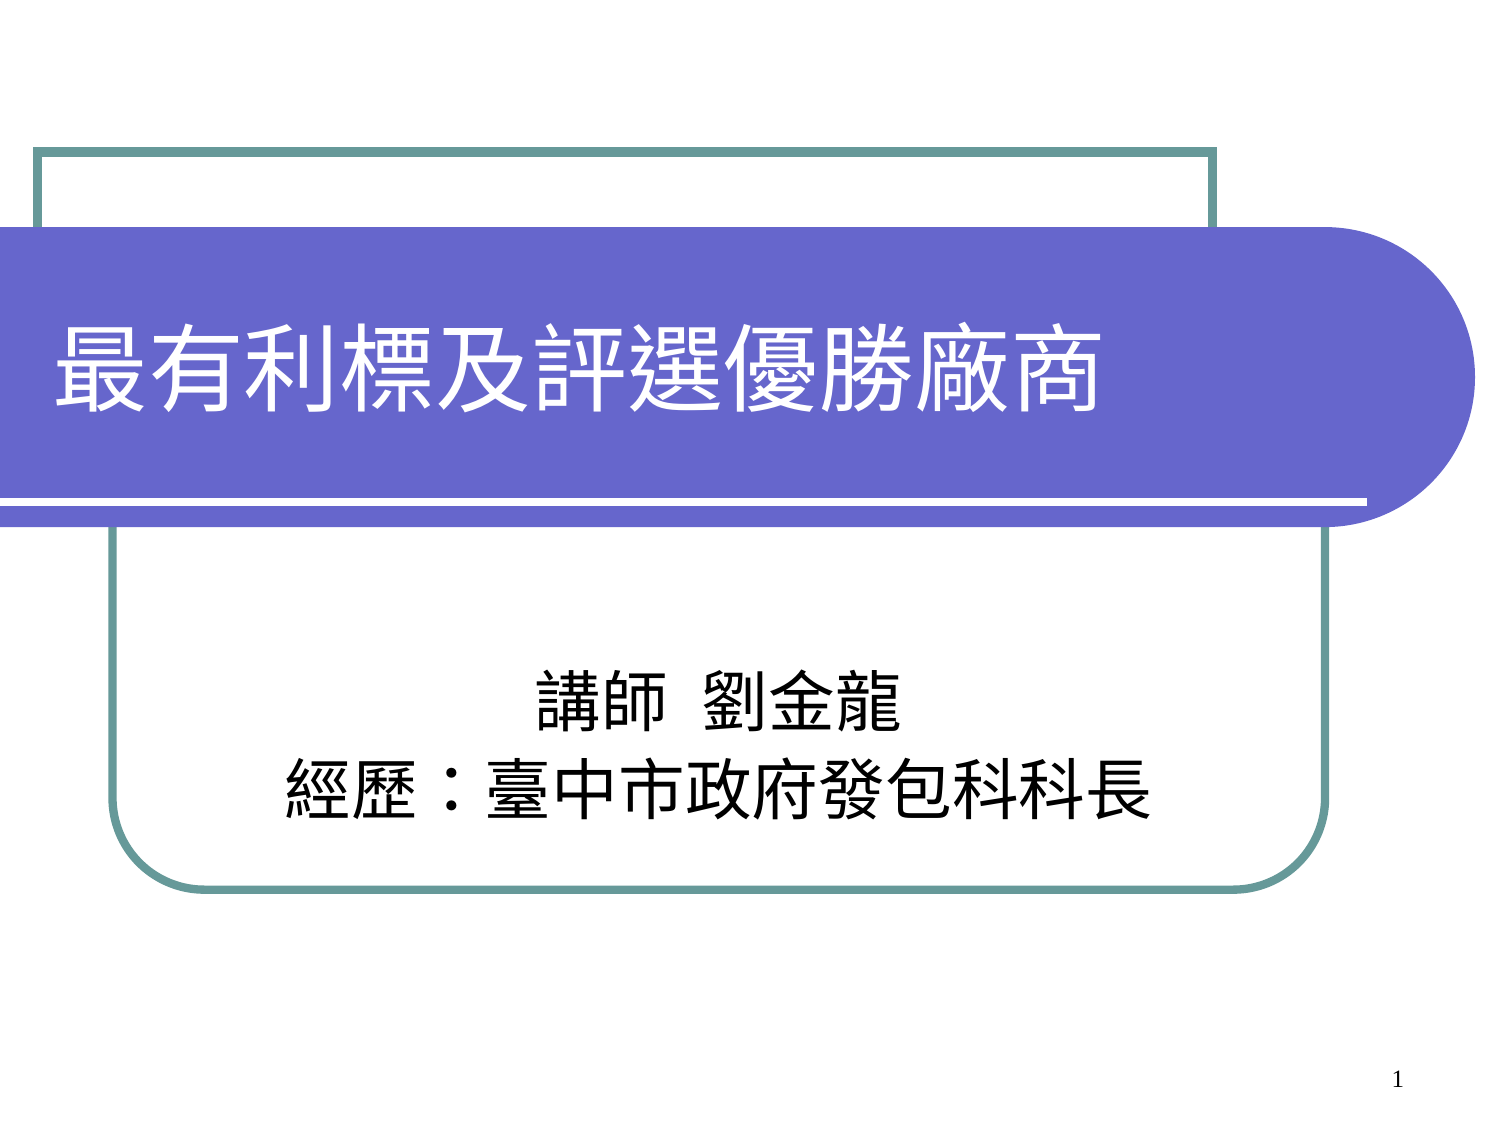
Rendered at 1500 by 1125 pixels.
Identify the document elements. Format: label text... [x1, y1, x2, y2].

text_box <編號> [1068, 1023, 1420, 1101]
title 最有利標及評選優勝廠商 [37, 234, 1363, 499]
subtitle 講師 劉金龍 經歷：臺中市政府發包科科長 [174, 564, 1263, 840]
